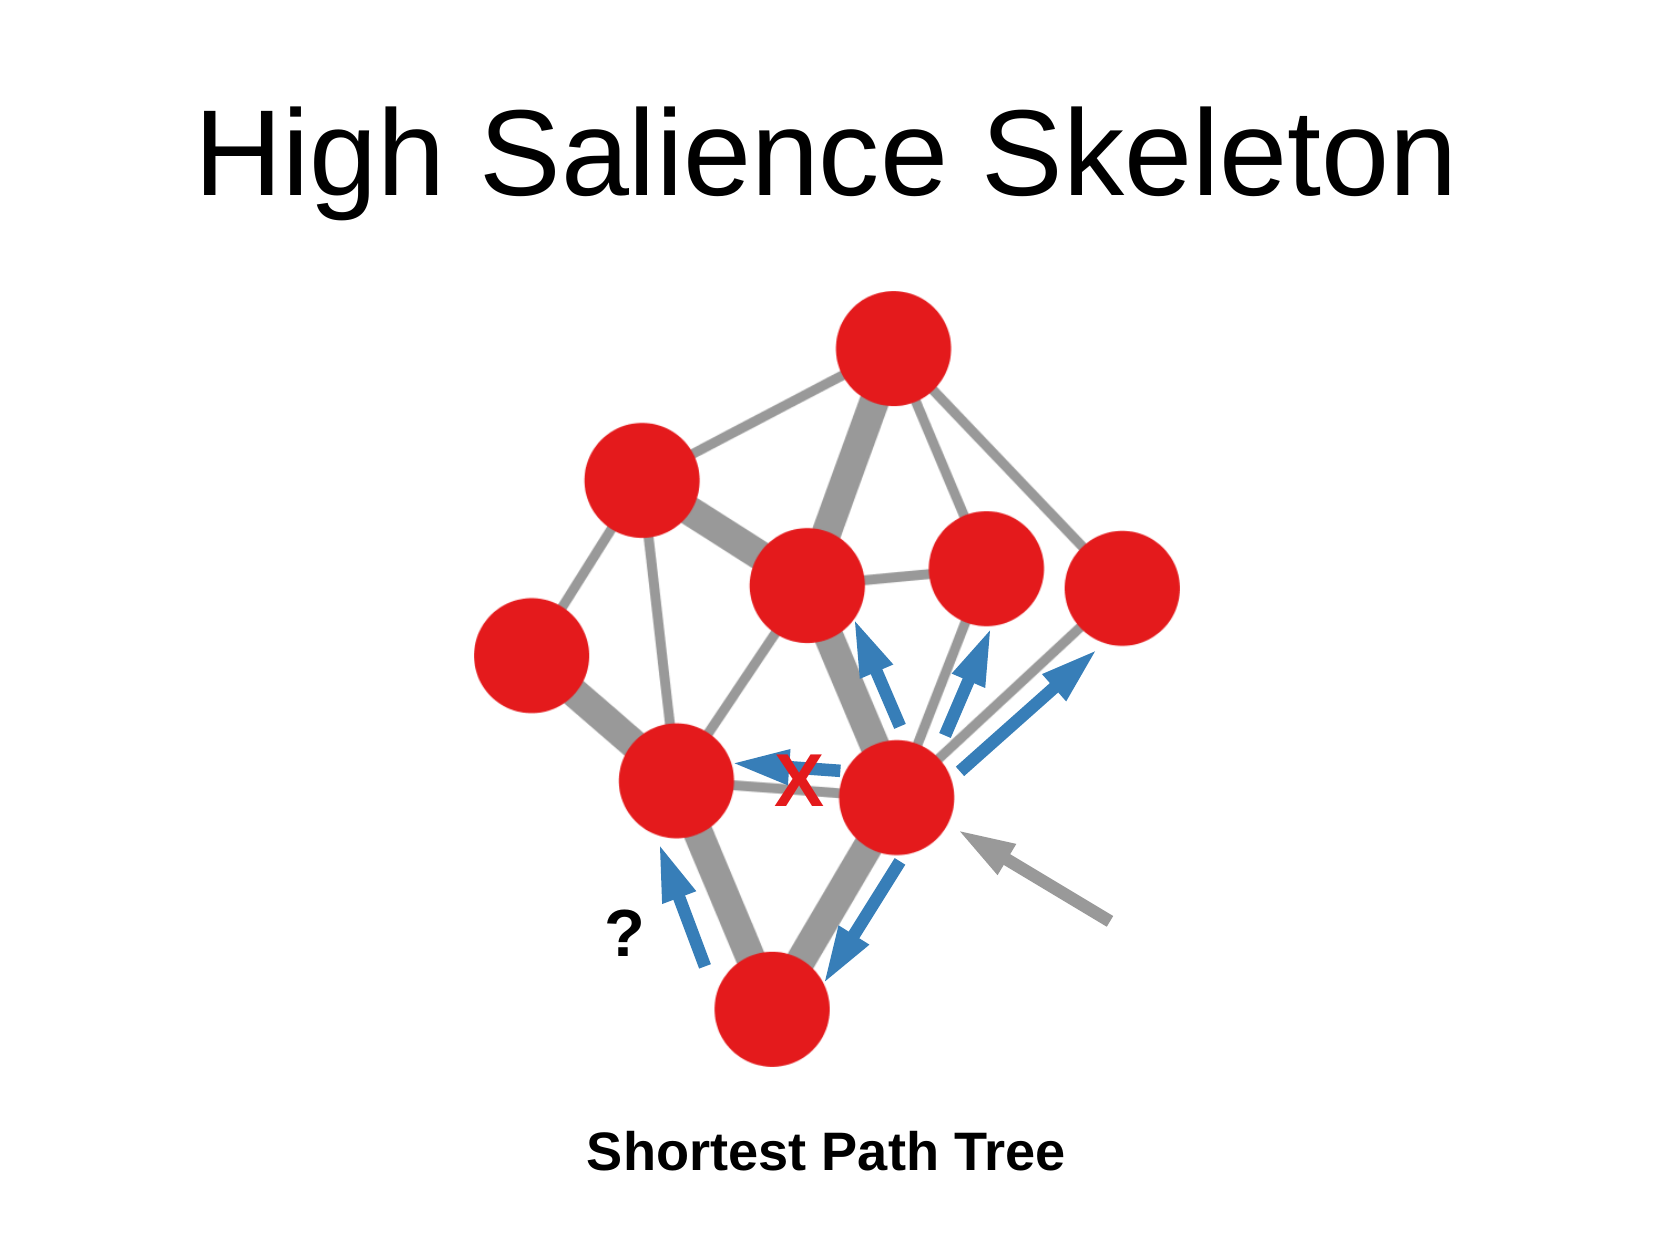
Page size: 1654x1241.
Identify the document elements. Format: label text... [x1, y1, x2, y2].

picture [474, 291, 1180, 1067]
title High Salience Skeleton [82, 49, 1571, 257]
text_box ? [589, 889, 661, 967]
text_box Shortest Path Tree [572, 1114, 1082, 1180]
text_box X [760, 731, 841, 817]
